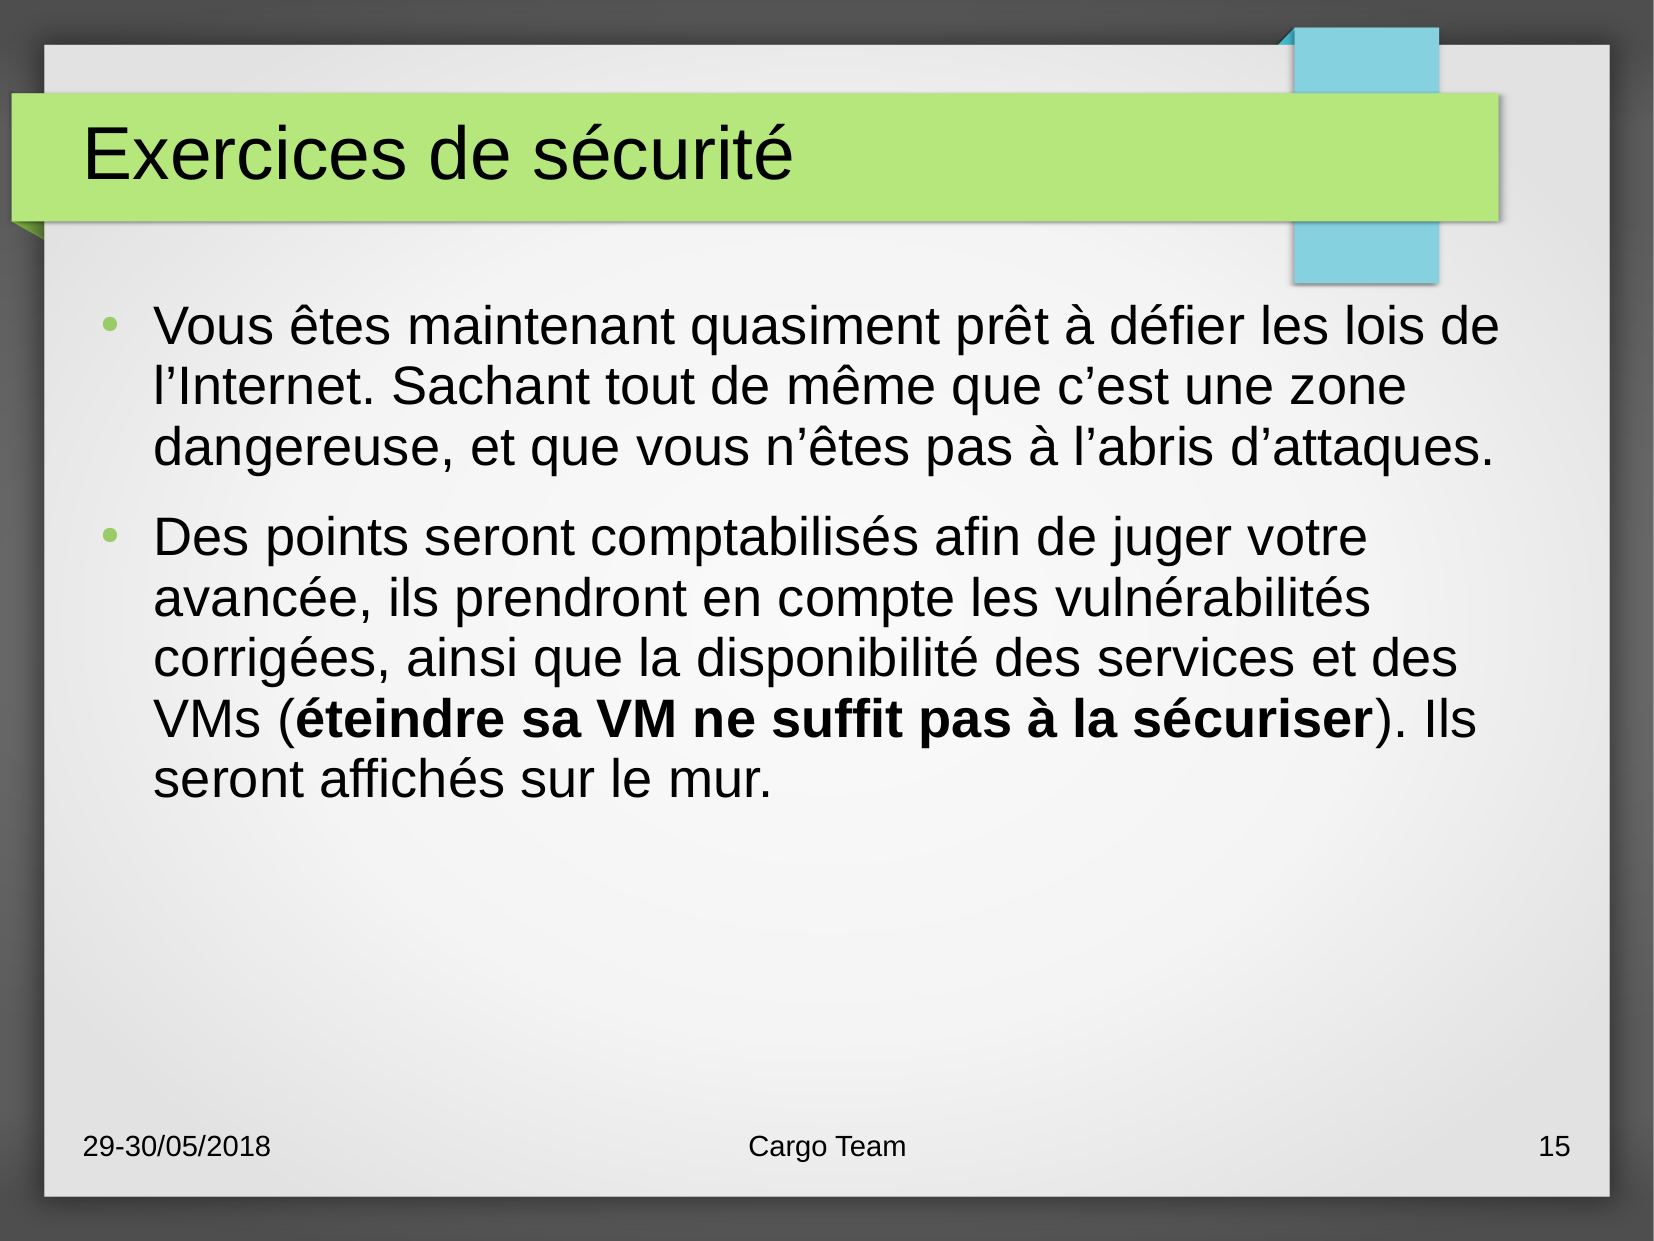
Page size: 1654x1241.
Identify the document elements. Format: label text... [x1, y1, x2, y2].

picture [0, 0, 1654, 1241]
title Exercices de sécurité [82, 94, 1264, 213]
list Vous êtes maintenant quasiment prêt à défier les lois de l’Internet. Sachant tout de même que c’est une zone dangereuse, et que vous n’êtes pas à l’abris d’attaques. Des points seront comptabilisés afin de juger votre avancée, ils prendront en compte les vulnérabilités corrigées, ainsi que la disponibilité des services et des VMs (éteindre sa VM ne suffit pas à la sécuriser). Ils seront affichés sur le mur. [82, 295, 1571, 1015]
